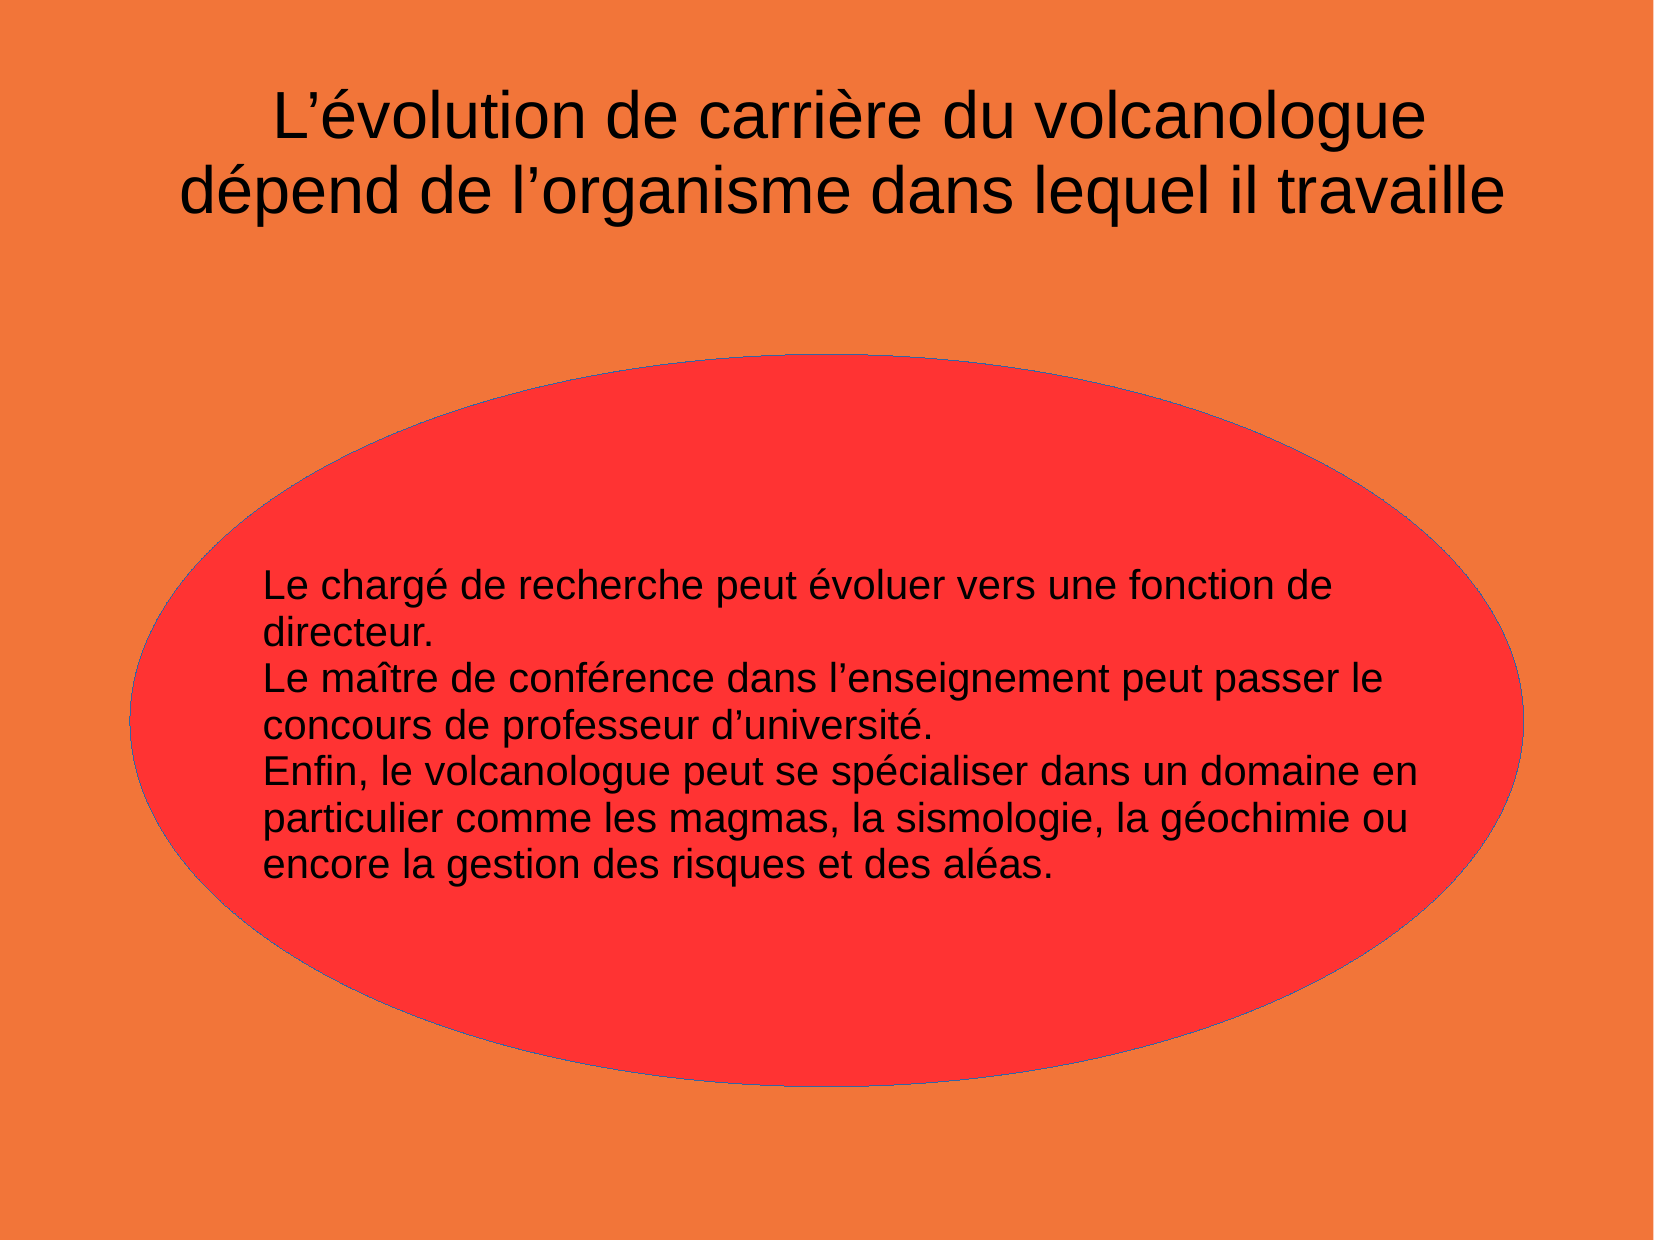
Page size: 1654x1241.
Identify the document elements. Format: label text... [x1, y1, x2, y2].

text_box [253, 354, 1400, 512]
text_box [1477, 588, 1524, 853]
text_box L’évolution de carrière du volcanologue dépend de l’organisme dans lequel il travaille [153, 70, 1548, 310]
text_box [129, 516, 1424, 1087]
text_box Le chargé de recherche peut évoluer vers une fonction de directeur. Le maître de conférence dans l’enseignement peut passer le concours de professeur d’université. Enfin, le volcanologue peut se spécialiser dans un domaine en particulier comme les magmas, la sismologie, la géochimie ou encore la gestion des risques et des aléas. [248, 512, 1477, 910]
